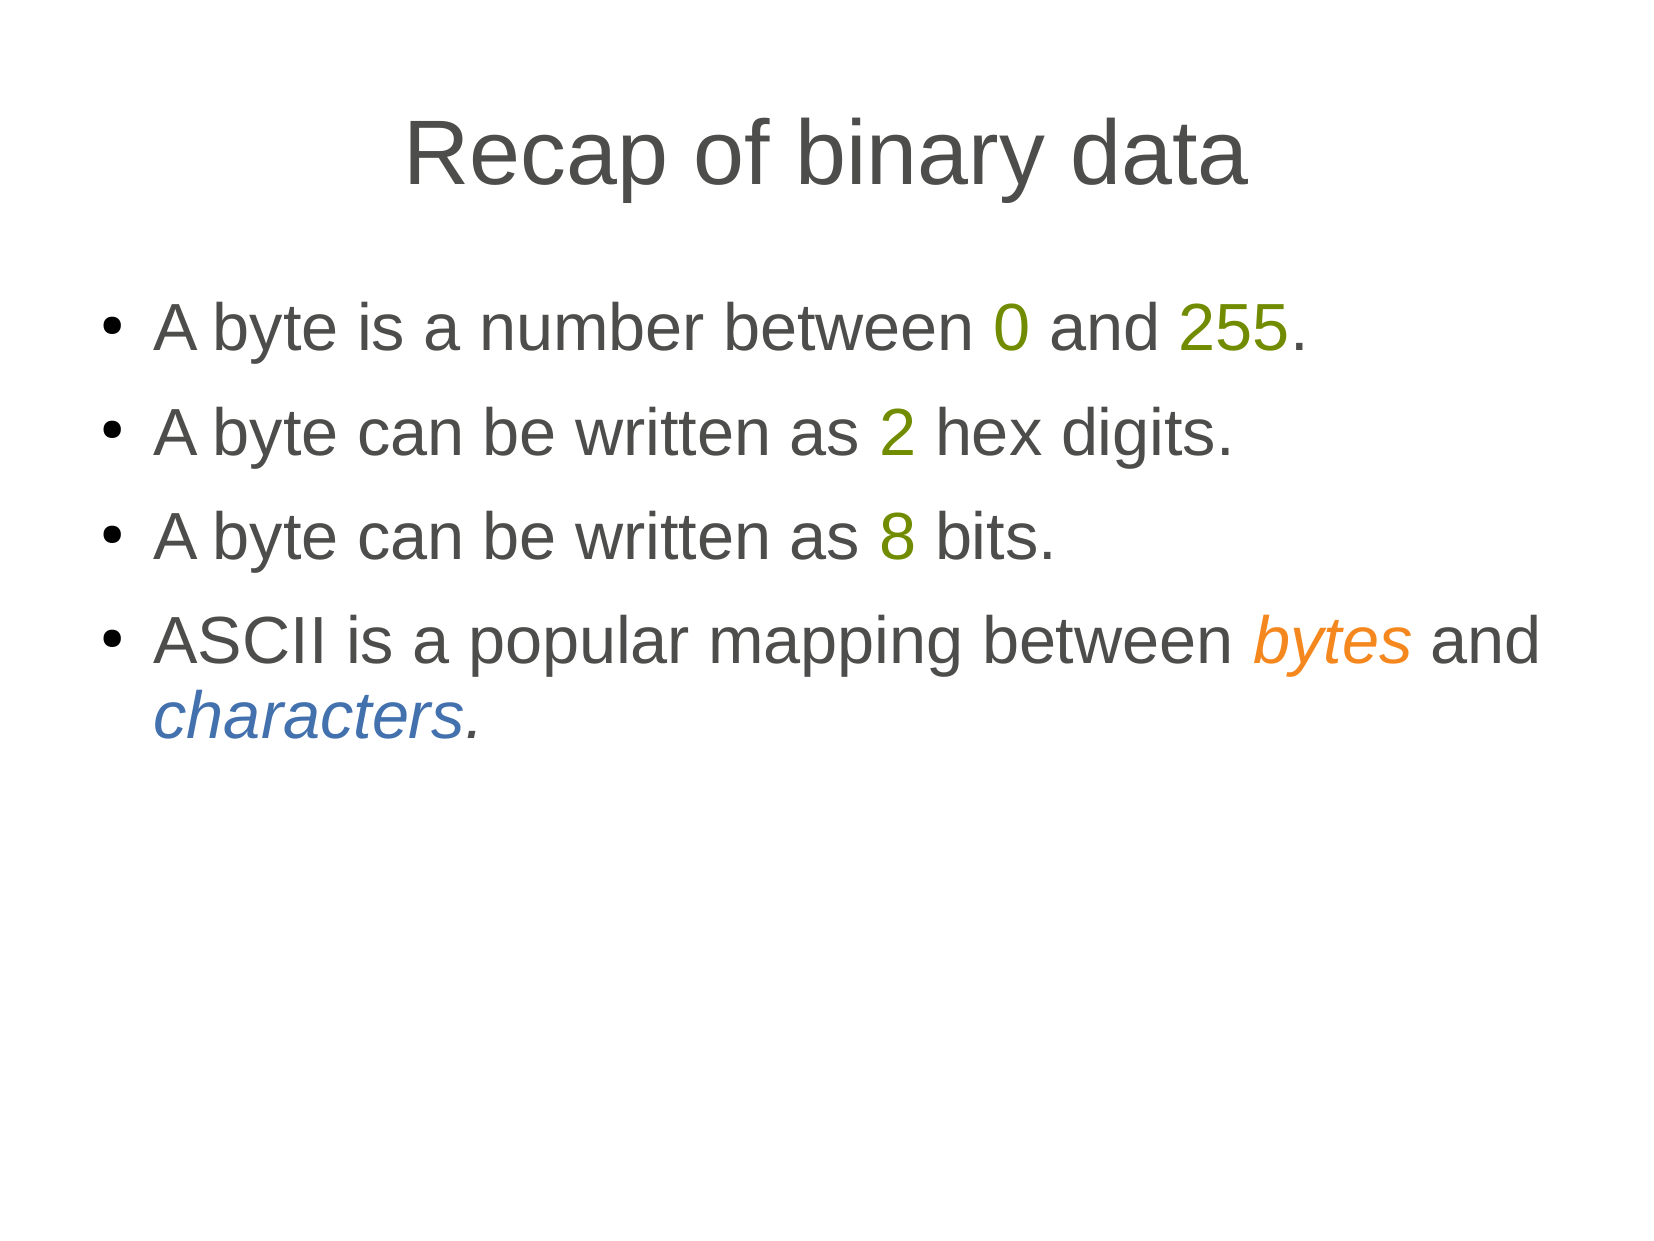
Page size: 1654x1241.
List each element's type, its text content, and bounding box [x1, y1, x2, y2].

title Recap of binary data [82, 49, 1571, 257]
list A byte is a number between 0 and 255. A byte can be written as 2 hex digits. A byte can be written as 8 bits. ASCII is a popular mapping between bytes and characters. [82, 290, 1571, 826]
